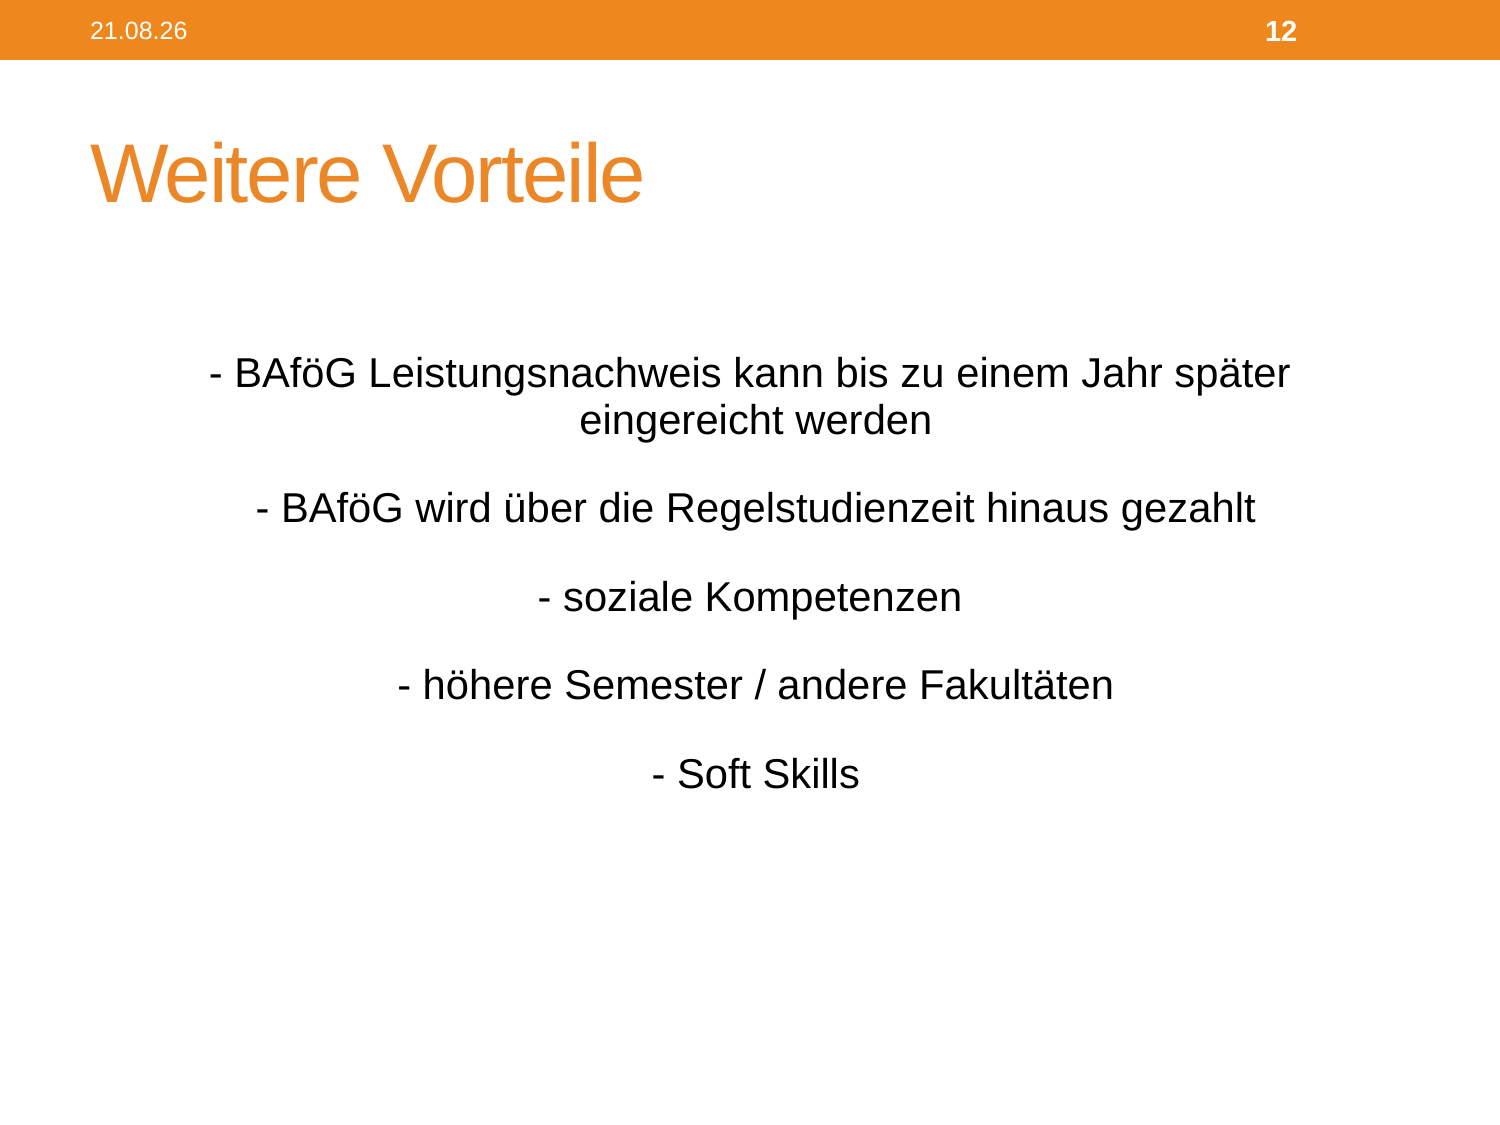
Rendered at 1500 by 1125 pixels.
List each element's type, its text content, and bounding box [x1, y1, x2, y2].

slide_number <Foliennummer> [1250, 3, 1425, 57]
text_box - BAföG Leistungsnachweis kann bis zu einem Jahr später eingereicht werden - BAföG wird über die Regelstudienzeit hinaus gezahlt - soziale Kompetenzen - höhere Semester / andere Fakultäten - Soft Skills [177, 300, 1335, 898]
title Weitere Vorteile [75, 87, 1425, 250]
slide_number 03.10.16 [75, 3, 550, 57]
